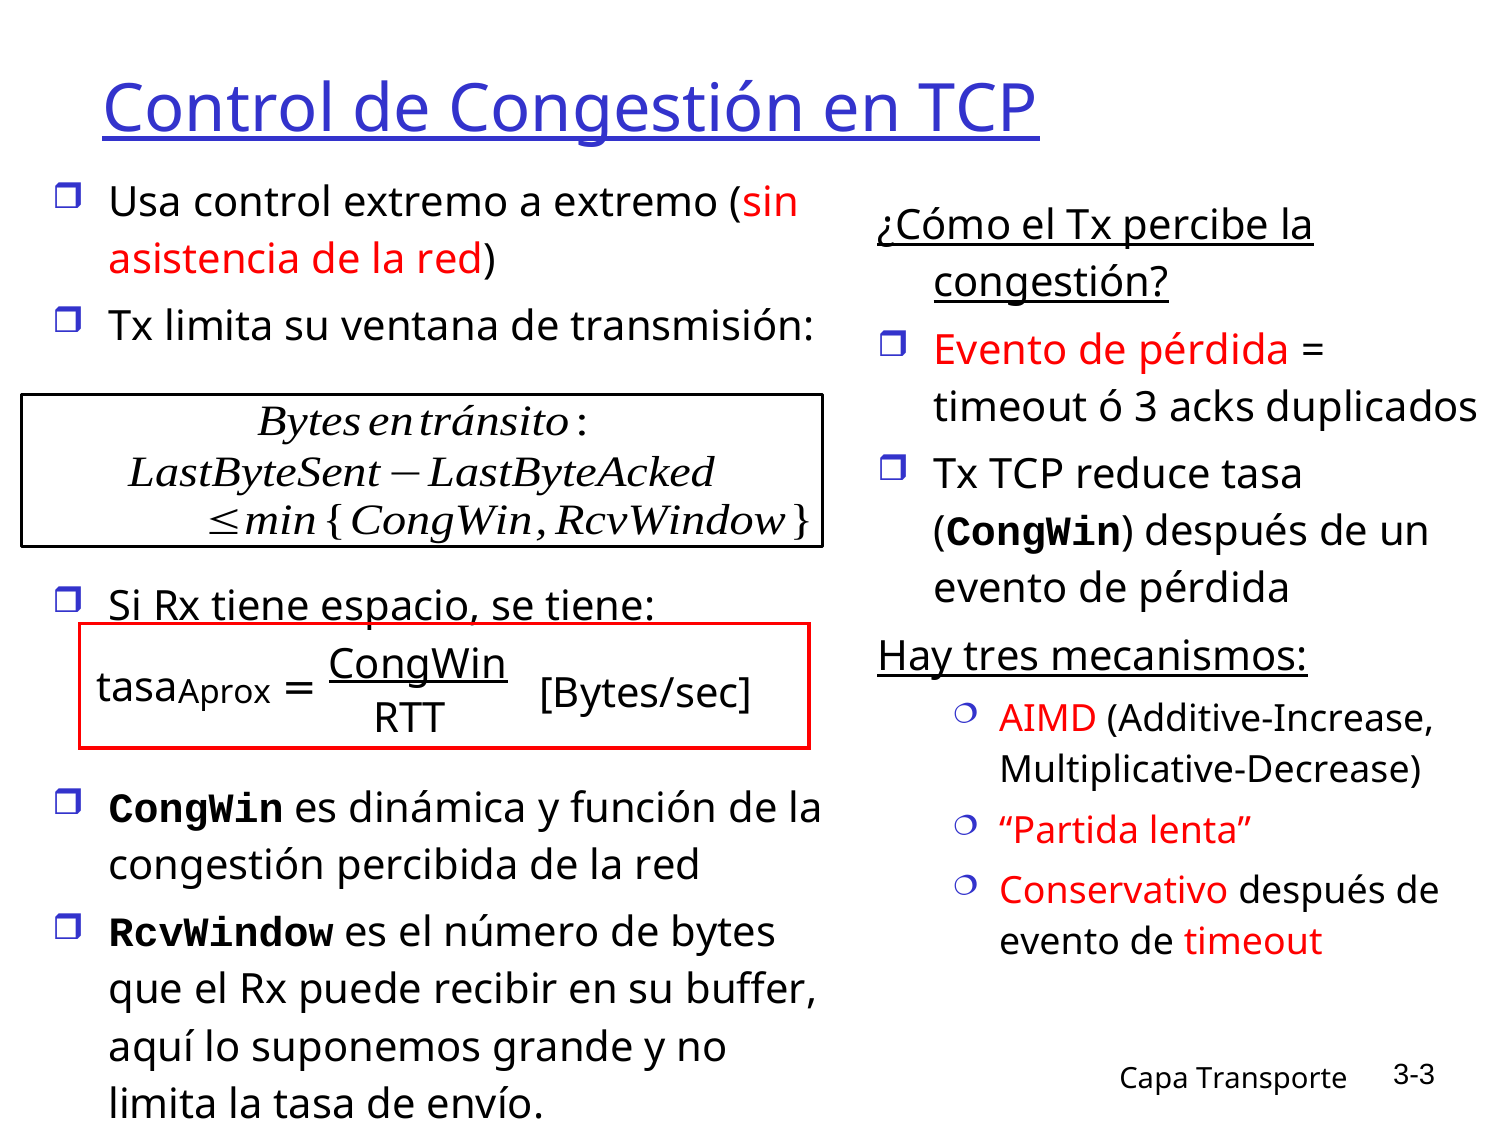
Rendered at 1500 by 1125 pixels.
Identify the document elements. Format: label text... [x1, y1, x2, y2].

title Control de Congestión en TCP [87, 23, 1463, 187]
text_box CongWin [411, 658, 423, 675]
chart [22, 396, 821, 545]
list Usa control extremo a extremo (sin asistencia de la red) Tx limita su ventana de transmisión: Si Rx tiene espacio, se tiene: CongWin es dinámica y función de la congestión percibida de la red RcvWindow es el número de bytes que el Rx puede recibir en su buffer, aquí lo suponemos grande y no limita la tasa de envío. [37, 163, 863, 1070]
list ¿Cómo el Tx percibe la congestión? Evento de pérdida = timeout ó 3 acks duplicados Tx TCP reduce tasa (CongWin) después de un evento de pérdida Hay tres mecanismos: AIMD (Additive-Increase, Multiplicative-Decrease) “Partida lenta” Conservativo después de evento de timeout [862, 187, 1500, 1028]
text_box RTT [358, 683, 467, 746]
text_box CongWin [313, 625, 538, 699]
text_box [Bytes/sec] [524, 655, 768, 728]
text_box tasaAprox = [81, 649, 338, 722]
